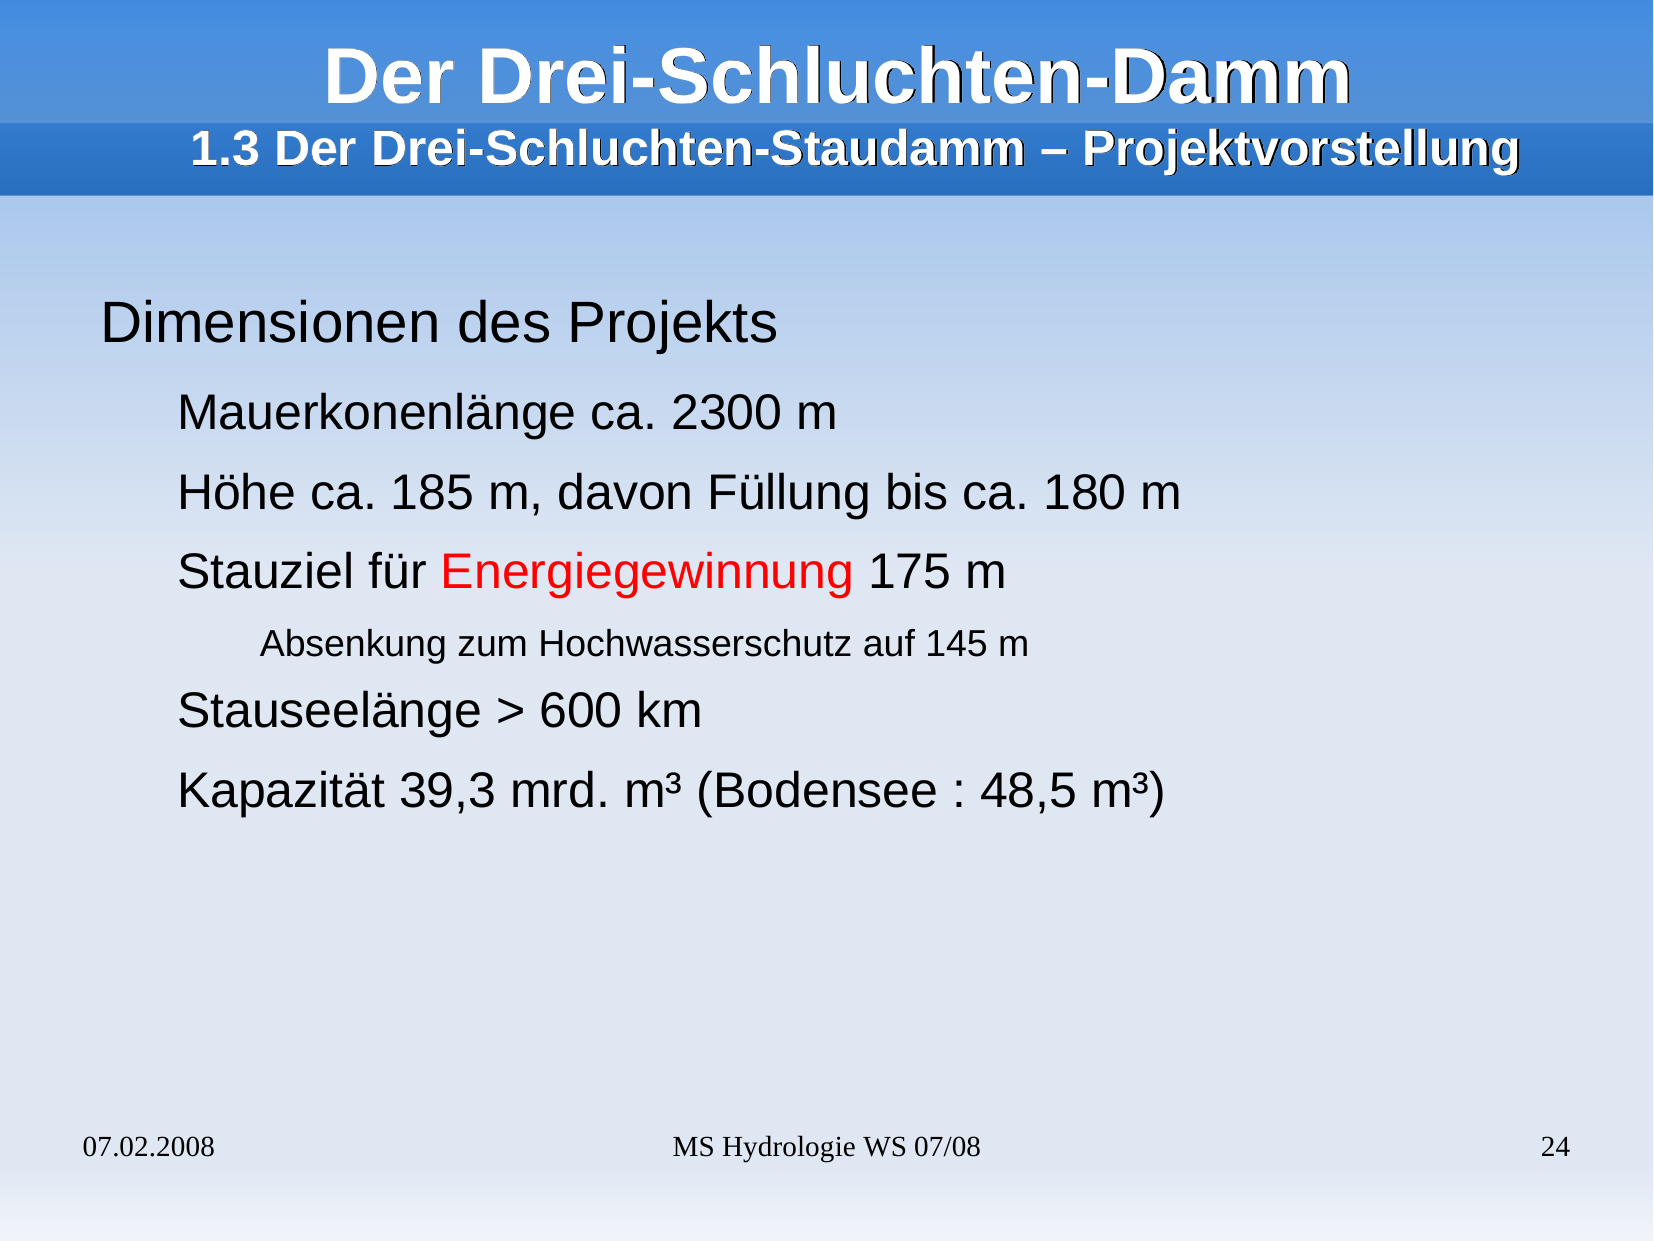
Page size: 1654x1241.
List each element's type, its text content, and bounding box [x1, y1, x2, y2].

list Dimensionen des Projekts Mauerkonenlänge ca. 2300 m Höhe ca. 185 m, davon Füllung bis ca. 180 m Stauziel für Energiegewinnung 175 m Absenkung zum Hochwasserschutz auf 145 m Stauseelänge > 600 km Kapazität 39,3 mrd. m³ (Bodensee : 48,5 m³) [82, 290, 1571, 1095]
title Der Drei-Schluchten-Damm 1.3 Der Drei-Schluchten-Staudamm – Projektvorstellung [76, 0, 1565, 208]
picture [0, 0, 1654, 1241]
